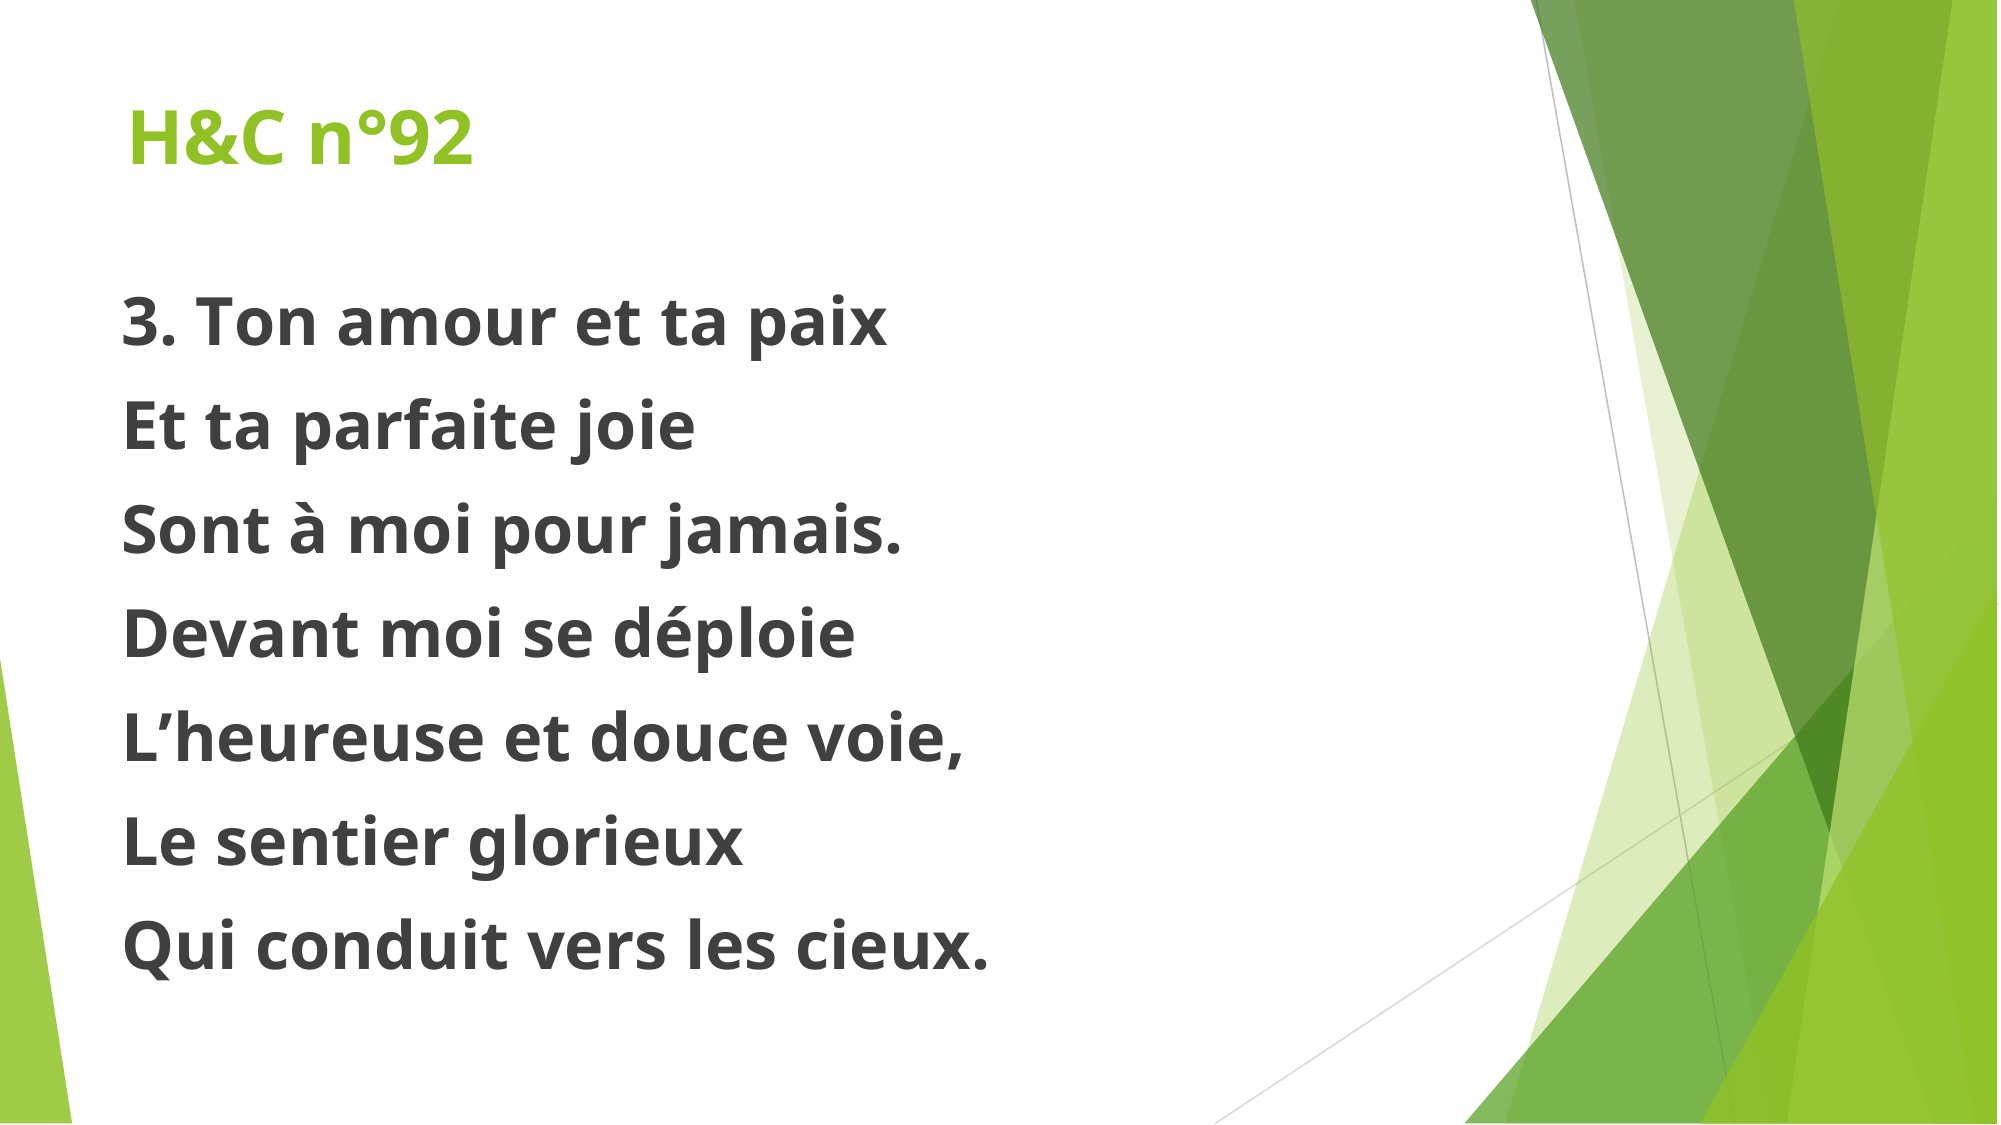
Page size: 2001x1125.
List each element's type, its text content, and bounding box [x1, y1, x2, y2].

text_box H&C n°92 [111, 82, 1522, 213]
text_box 3. Ton amour et ta paix Et ta parfaite joie Sont à moi pour jamais. Devant moi se déploie L’heureuse et douce voie, Le sentier glorieux Qui conduit vers les cieux. [106, 259, 1973, 1037]
